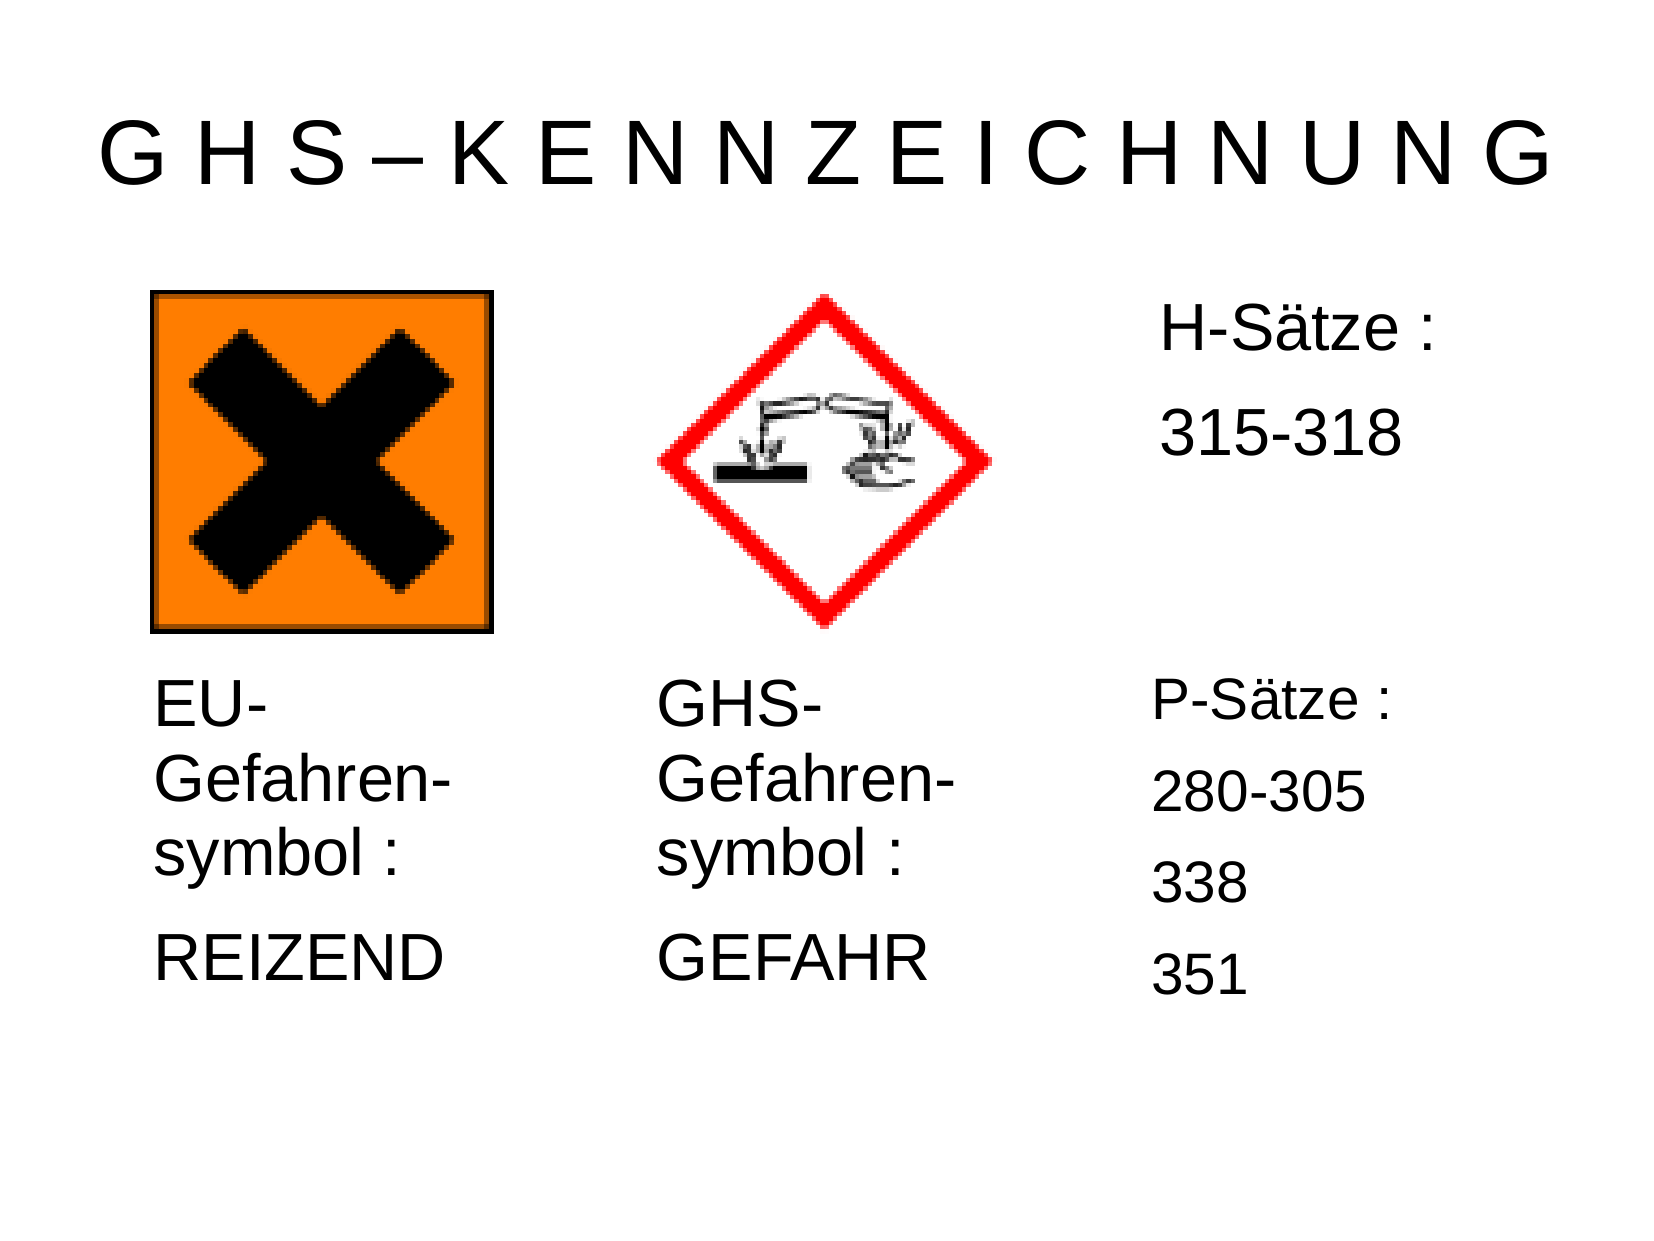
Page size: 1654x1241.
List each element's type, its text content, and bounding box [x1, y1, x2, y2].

list H-Sätze : 315-318 [1088, 290, 1569, 634]
picture [653, 290, 997, 634]
list GHS-Gefahren-symbol : GEFAHR [585, 665, 1065, 1009]
list P-Sätze : 280-305 338 351 [1088, 665, 1569, 1009]
picture [150, 290, 494, 634]
title G H S – K E N N Z E I C H N U N G [82, 49, 1571, 257]
list EU-Gefahren-symbol : REIZEND [82, 665, 562, 1009]
